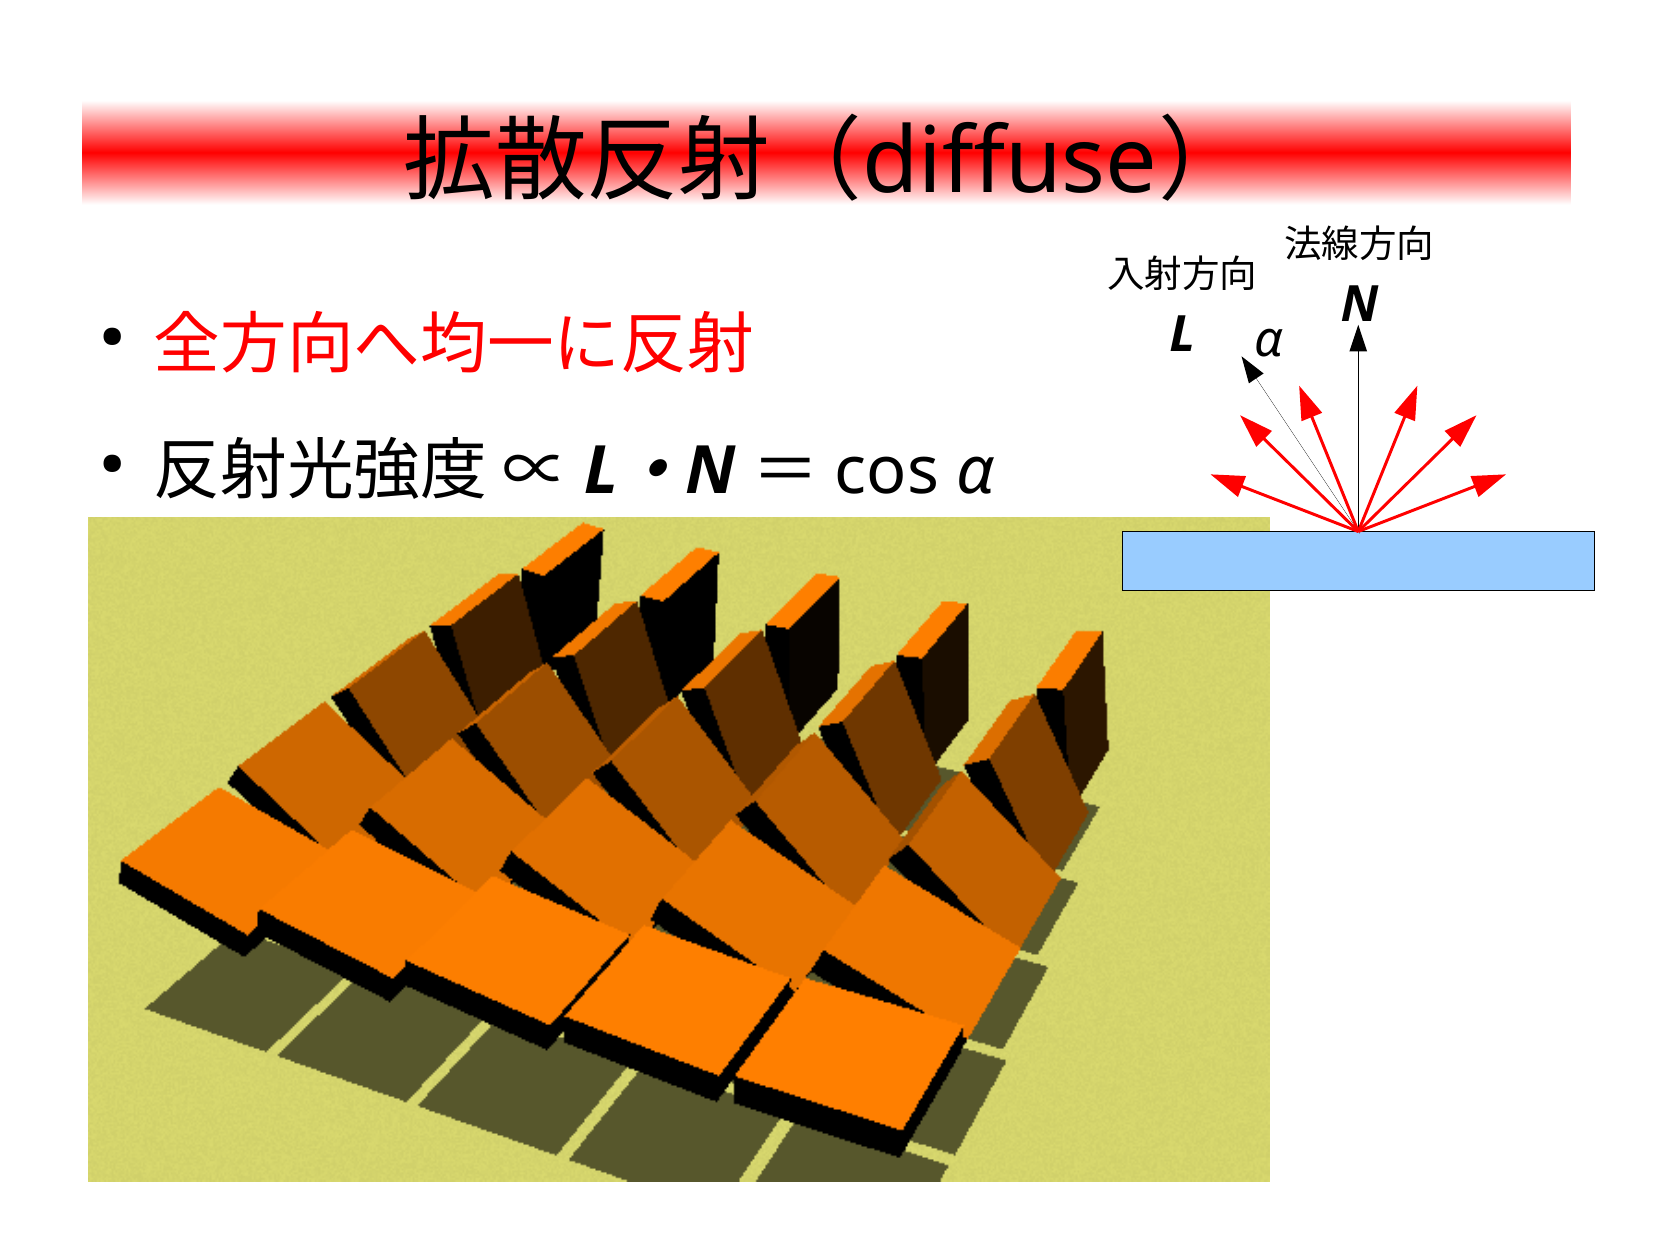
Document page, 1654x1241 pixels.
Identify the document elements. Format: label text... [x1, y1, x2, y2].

text_box α [1240, 295, 1329, 371]
title 拡散反射（diffuse） [82, 49, 1571, 257]
text_box 法線方向 N [1269, 206, 1450, 290]
list 全方向へ均一に反射 反射光強度 ∝ L・N ＝ cos α [82, 290, 1571, 1094]
text_box 入射方向 L [1092, 236, 1273, 290]
picture [88, 1094, 1270, 1182]
text_box [1571, 531, 1595, 591]
